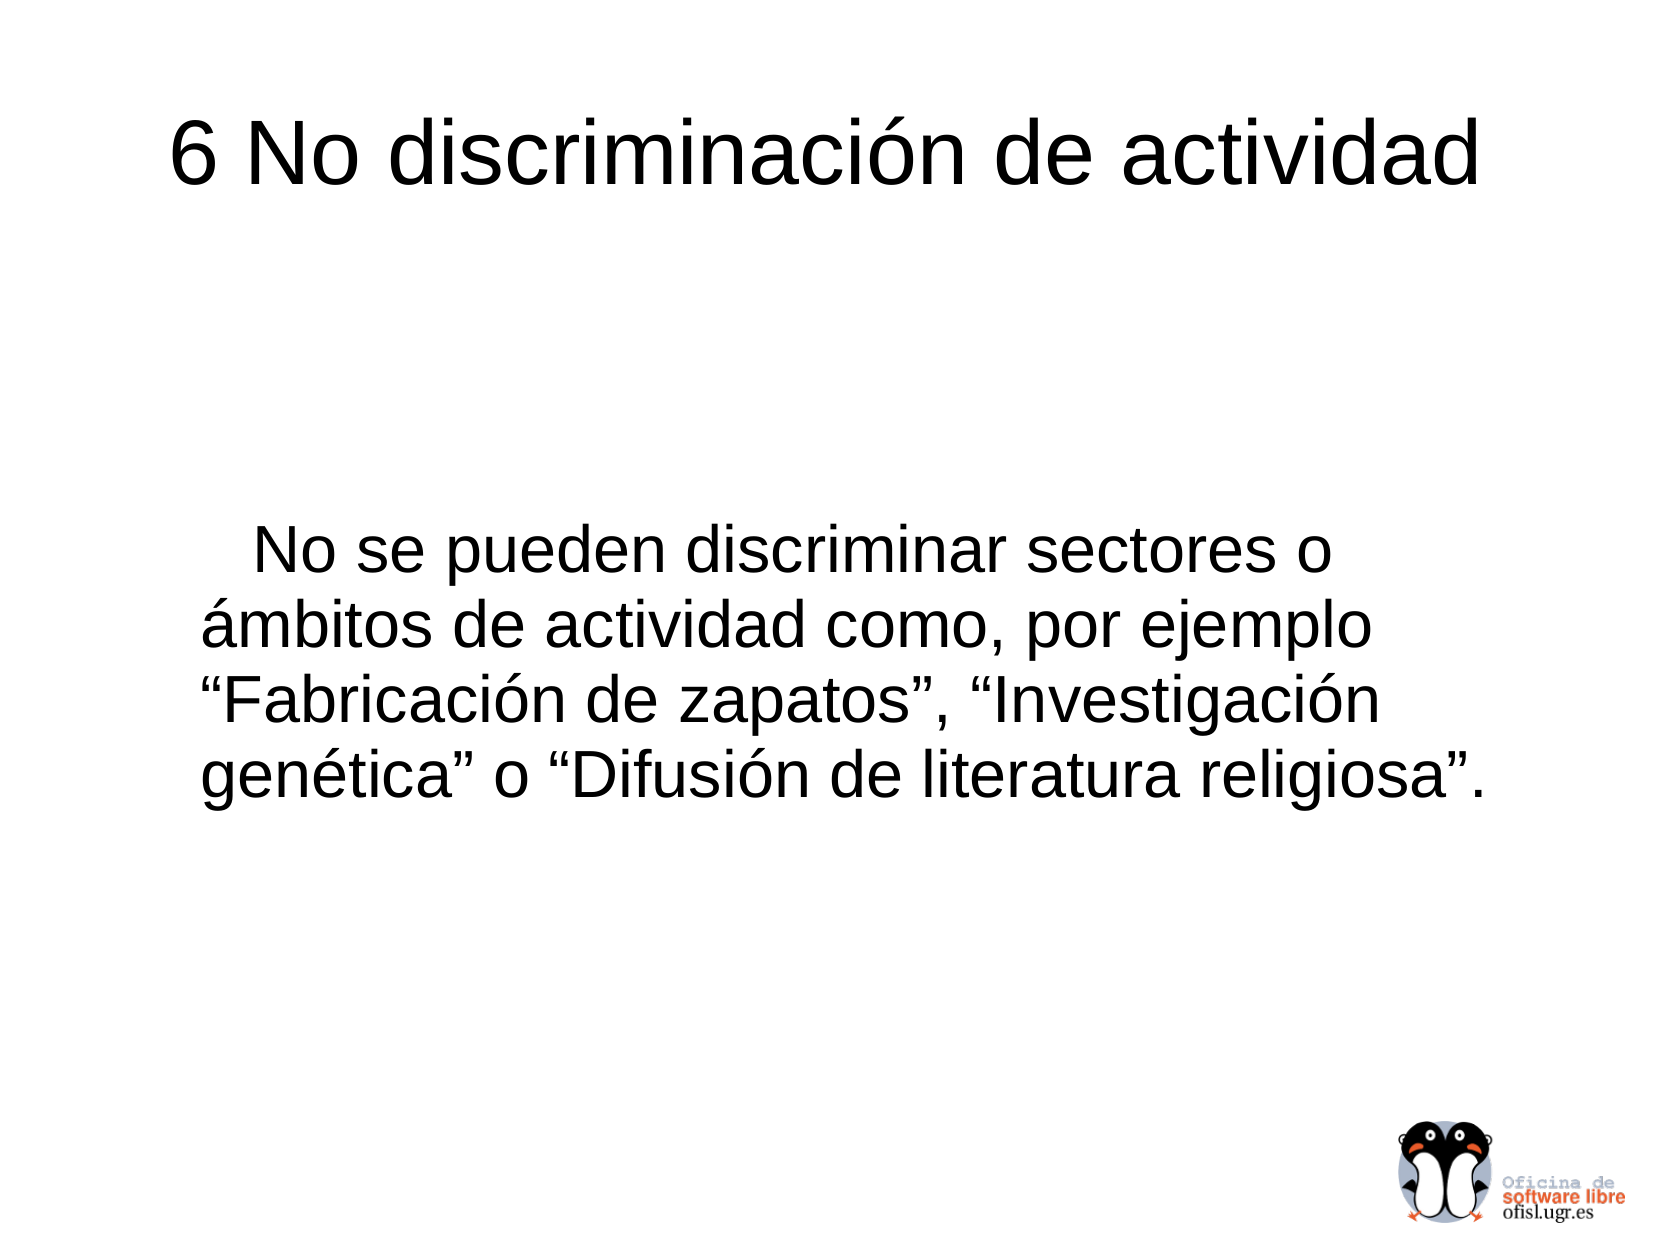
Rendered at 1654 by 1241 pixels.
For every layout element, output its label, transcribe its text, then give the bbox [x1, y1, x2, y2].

subtitle No se pueden discriminar sectores o ámbitos de actividad como, por ejemplo “Fabricación de zapatos”, “Investigación genética” o “Difusión de literatura religiosa”. [82, 297, 1571, 1102]
title 6 No discriminación de actividad [82, 56, 1571, 250]
picture [1398, 1121, 1625, 1223]
